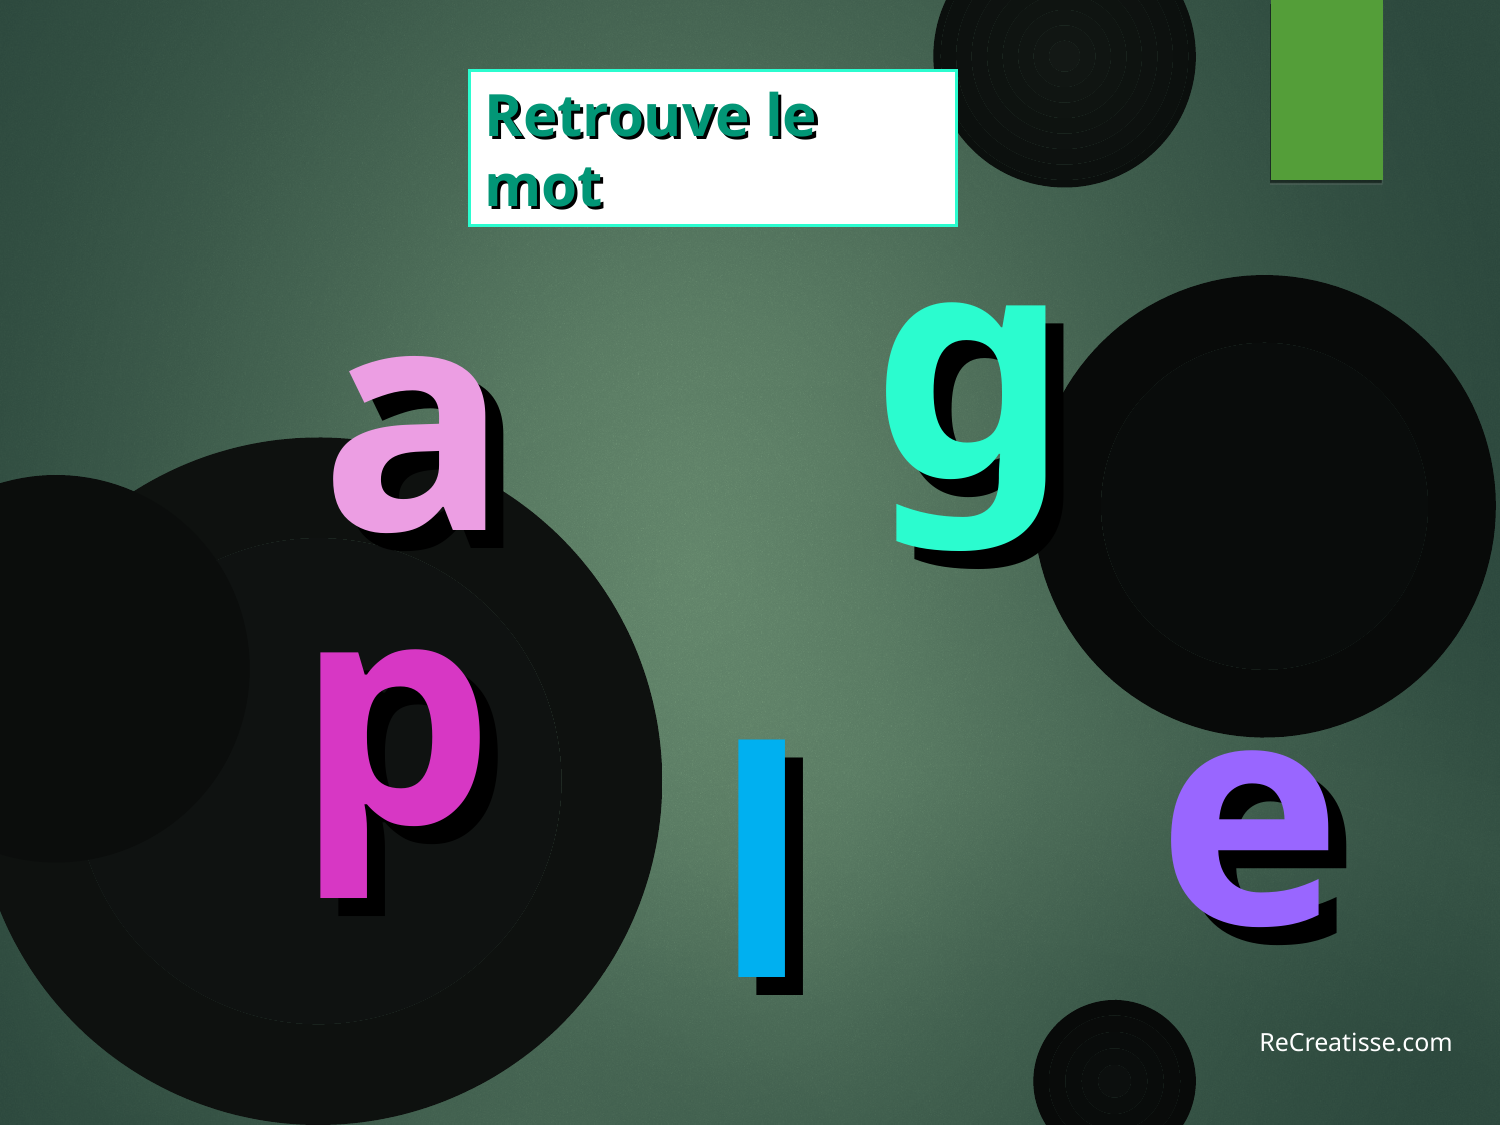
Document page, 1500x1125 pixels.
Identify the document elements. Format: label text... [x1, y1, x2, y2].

text_box p [282, 504, 510, 894]
text_box p [385, 704, 432, 788]
text_box ReCreatisse.com [1244, 1019, 1468, 1064]
text_box g [952, 358, 1002, 443]
text_box g [857, 156, 1085, 546]
text_box Retrouve le mot [469, 71, 956, 226]
text_box l [699, 658, 825, 1048]
text_box e [1143, 605, 1358, 995]
text_box a [305, 211, 524, 601]
